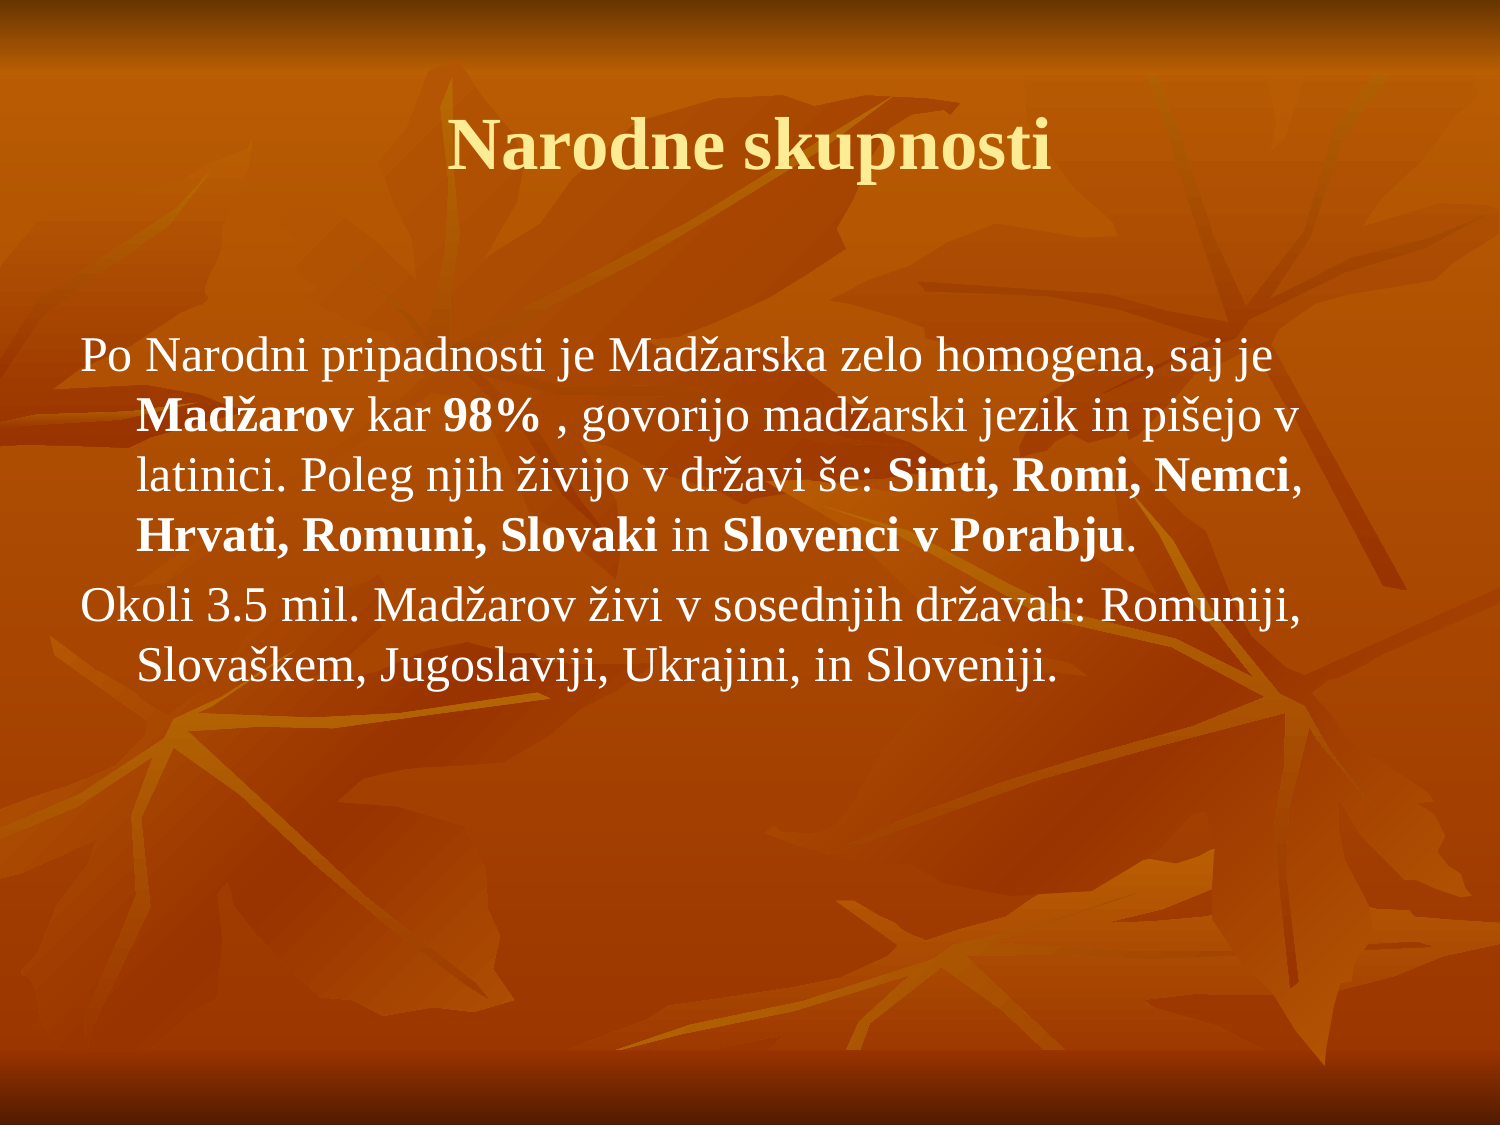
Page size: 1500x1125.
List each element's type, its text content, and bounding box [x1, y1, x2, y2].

list Po Narodni pripadnosti je Madžarska zelo homogena, saj je Madžarov kar 98% , govorijo madžarski jezik in pišejo v latinici. Poleg njih živijo v državi še: Sinti, Romi, Nemci, Hrvati, Romuni, Slovaki in Slovenci v Porabju. Okoli 3.5 mil. Madžarov živi v sosednjih državah: Romuniji, Slovaškem, Jugoslaviji, Ukrajini, in Sloveniji. [64, 314, 1415, 1057]
title Narodne skupnosti [75, 45, 1425, 234]
